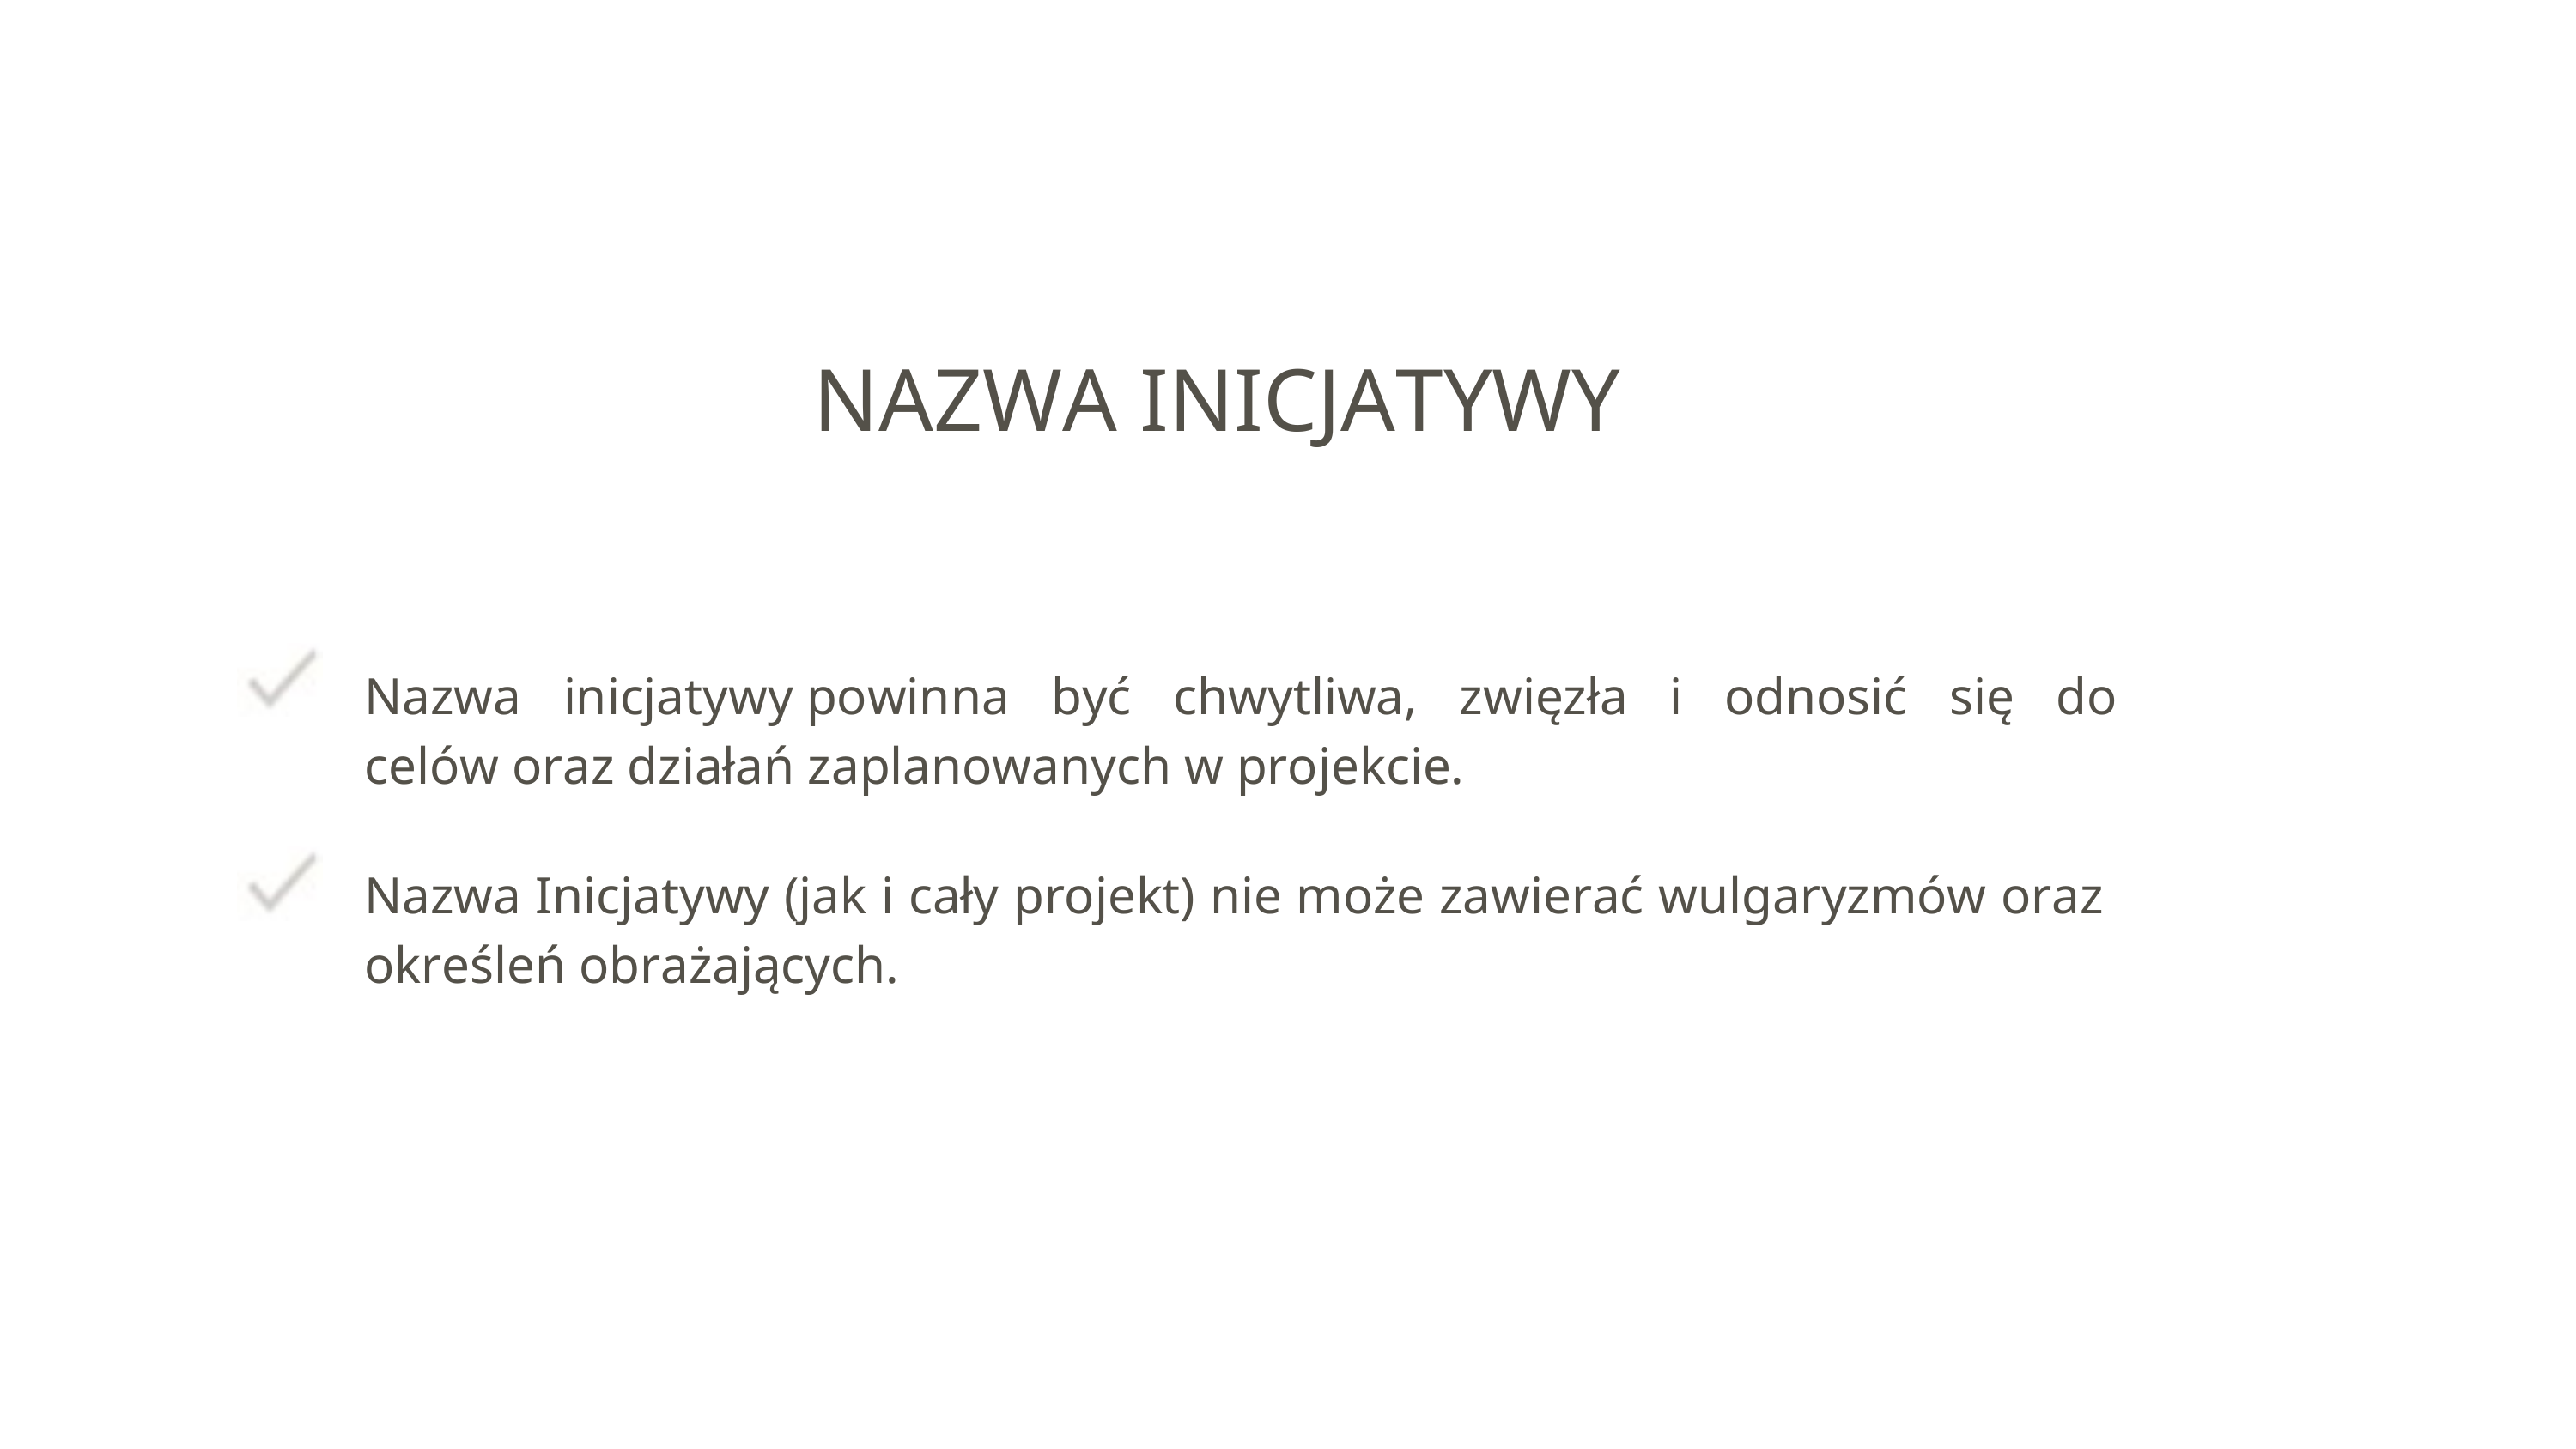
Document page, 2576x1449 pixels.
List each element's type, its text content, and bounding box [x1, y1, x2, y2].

text_box Nazwa inicjatywy powinna być chwytliwa, zwięzła i odnosić się do celów oraz działań zaplanowanych w projekcie. Nazwa Inicjatywy (jak i cały projekt) nie może zawierać wulgaryzmów oraz określeń obrażających. [362, 652, 2318, 997]
title NAZWA INICJATYWY [811, 343, 1765, 450]
picture [237, 643, 323, 717]
picture [237, 846, 323, 921]
